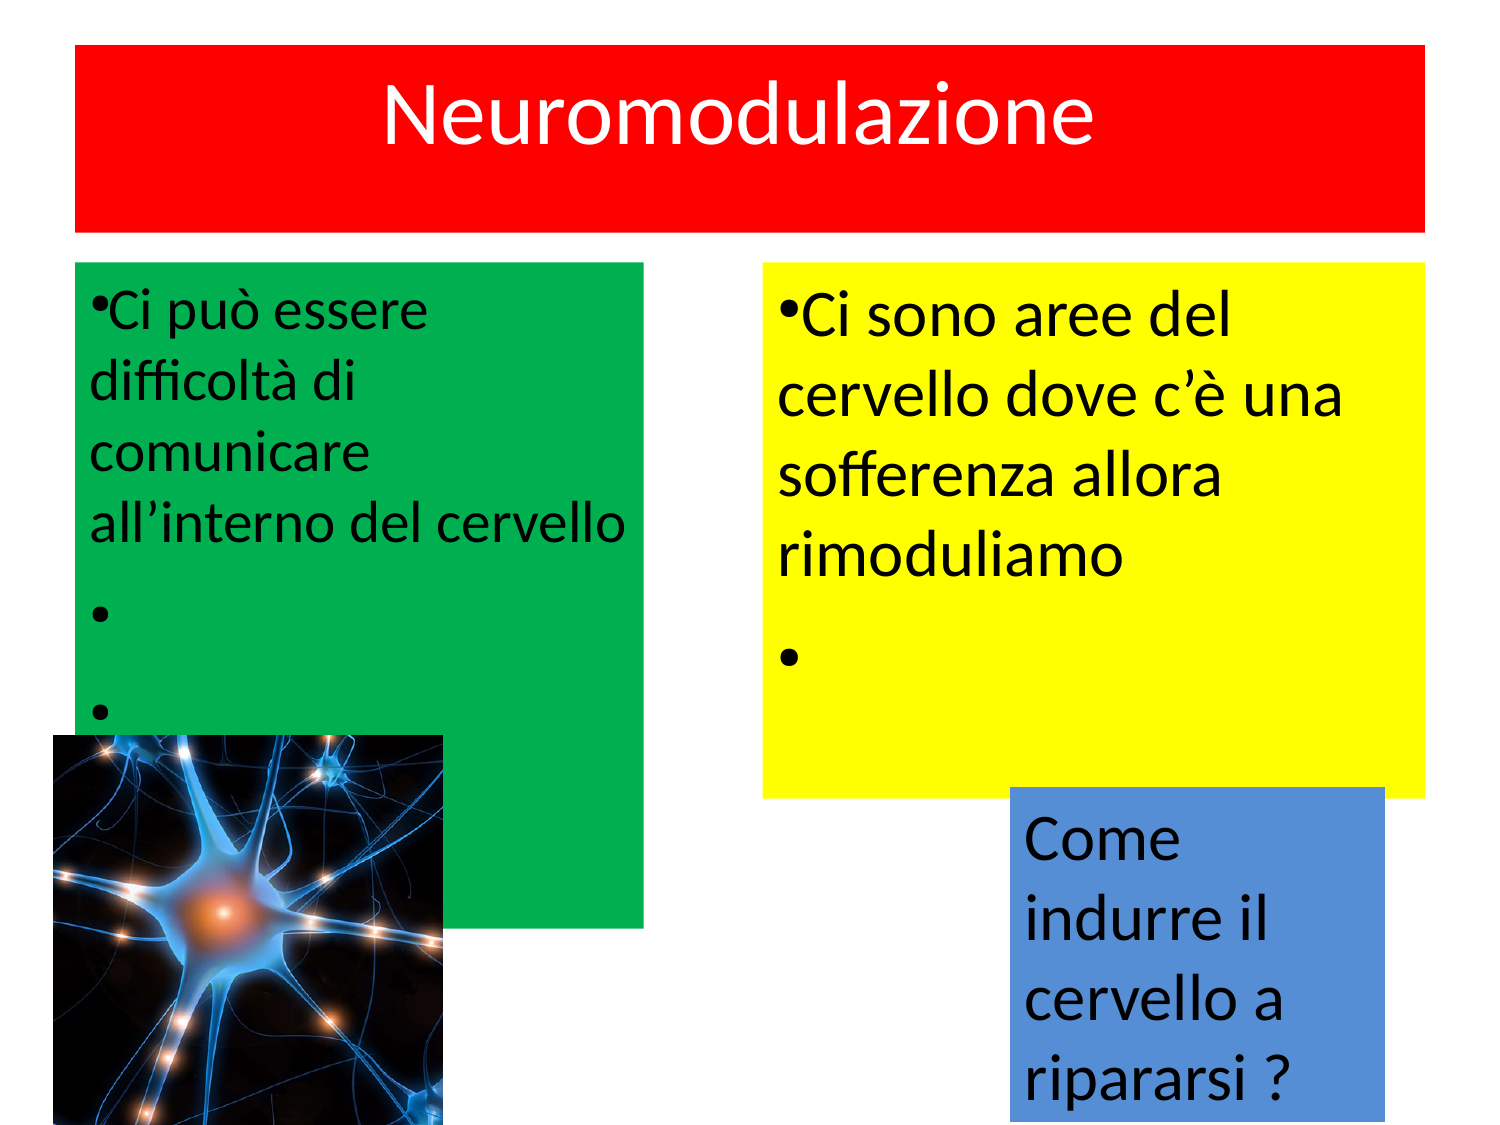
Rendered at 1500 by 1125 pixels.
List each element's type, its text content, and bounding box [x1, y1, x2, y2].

title Neuromodulazione [75, 45, 1425, 233]
list Ci può essere difficoltà di comunicare all’interno del cervello [75, 262, 644, 929]
picture [53, 735, 443, 1125]
text_box Come indurre il cervello a ripararsi ? [1010, 787, 1385, 1122]
list Ci sono aree del cervello dove c’è una sofferenza allora rimoduliamo [762, 262, 1426, 799]
